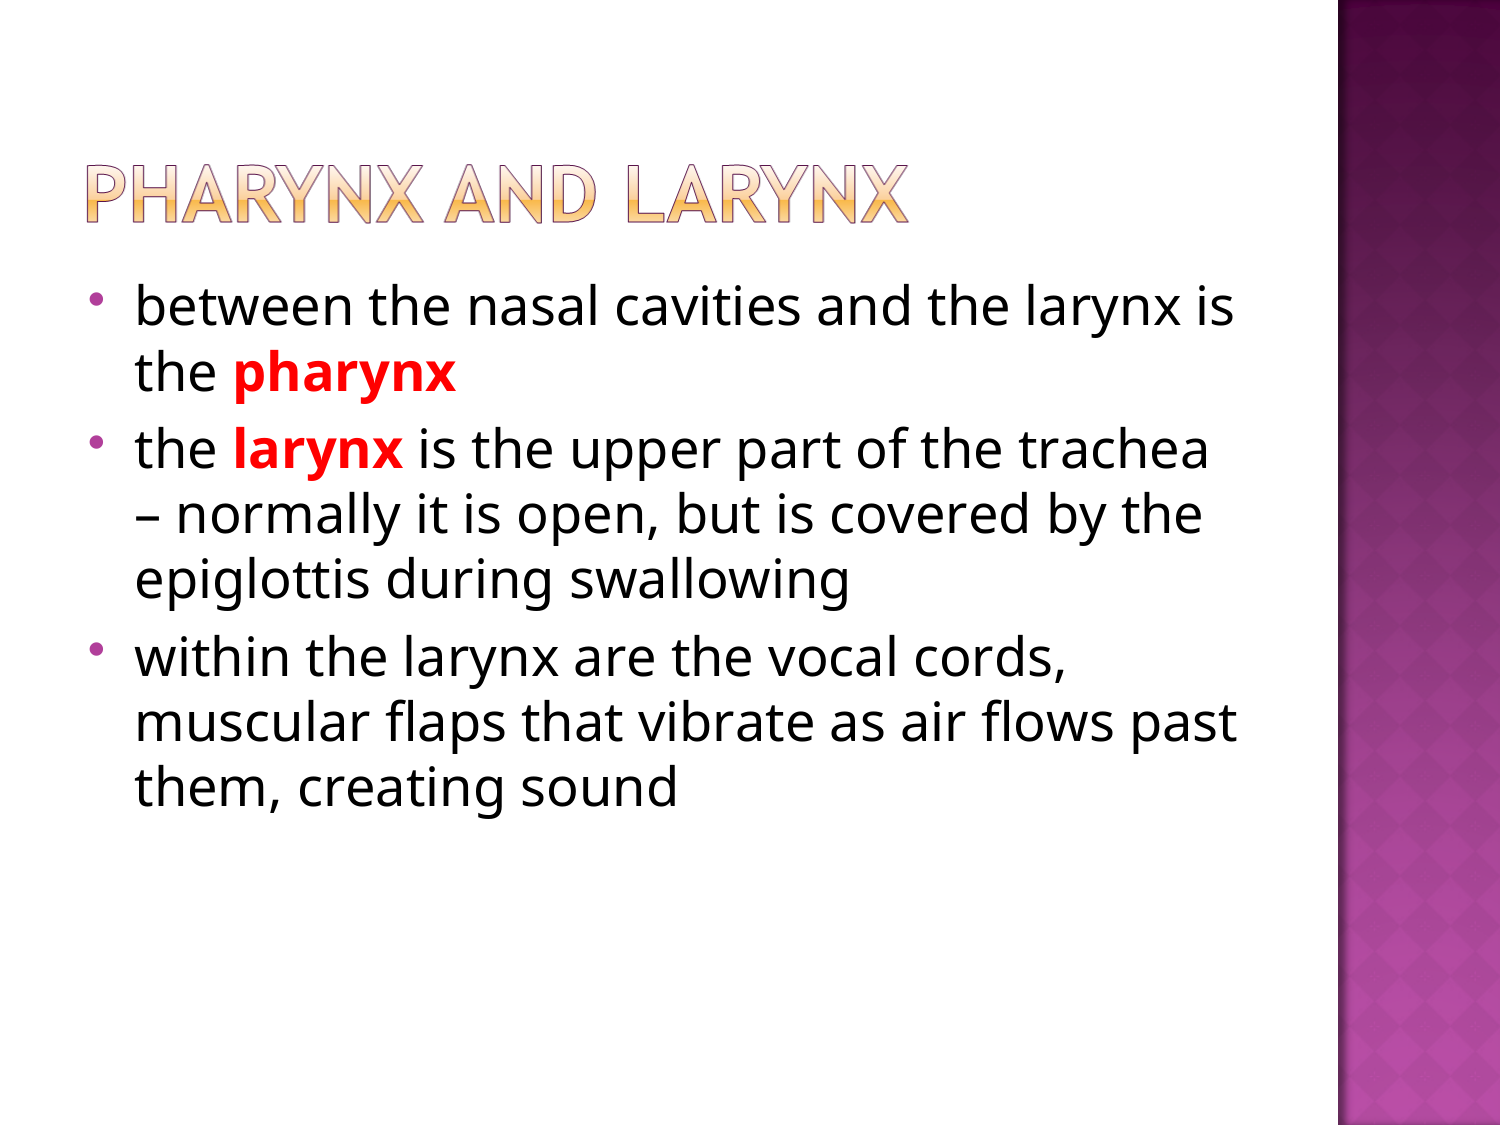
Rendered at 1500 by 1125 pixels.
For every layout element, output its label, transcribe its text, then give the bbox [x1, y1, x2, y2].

text_box [34, 52, 1265, 241]
picture [1337, 0, 1500, 1125]
list between the nasal cavities and the larynx is the pharynx the larynx is the upper part of the trachea – normally it is open, but is covered by the epiglottis during swallowing within the larynx are the vocal cords, muscular flaps that vibrate as air flows past them, creating sound [75, 263, 1263, 1060]
